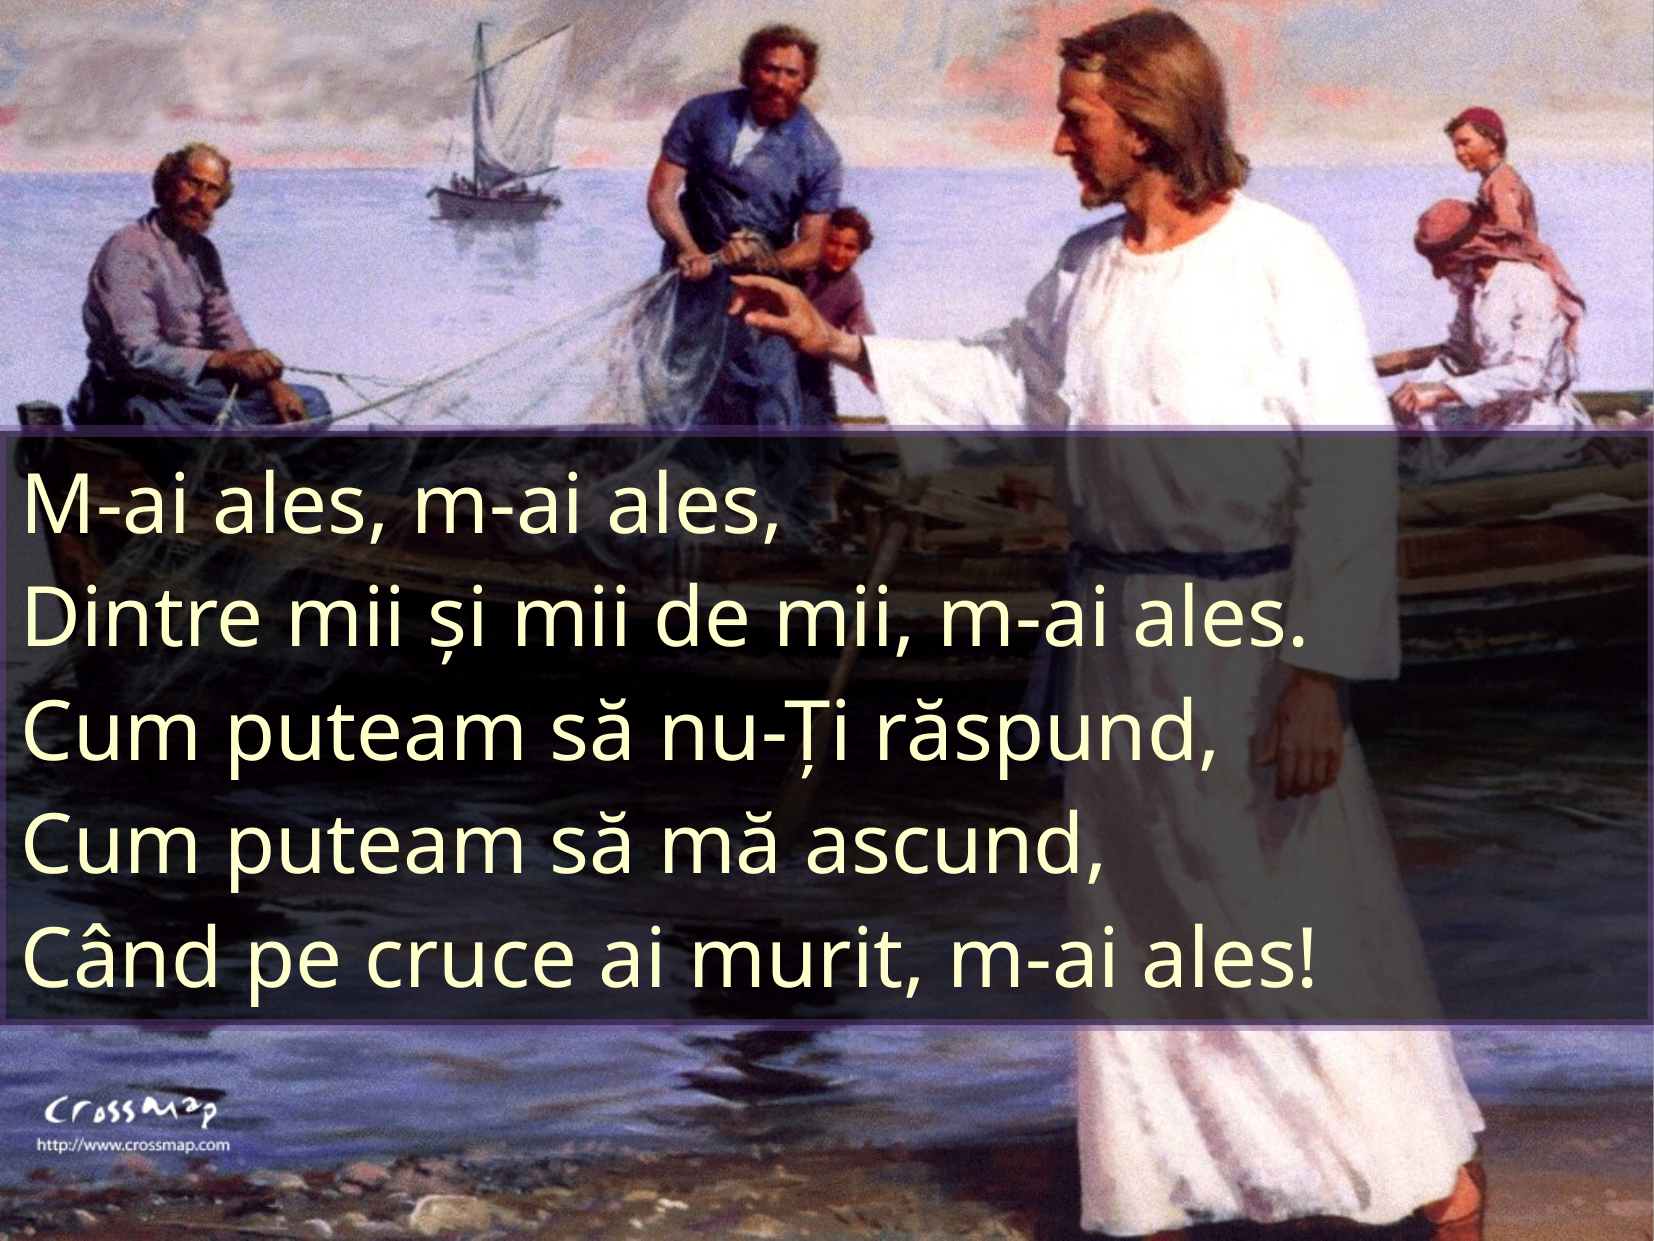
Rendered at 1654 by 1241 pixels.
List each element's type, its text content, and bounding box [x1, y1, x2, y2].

picture [260, 975, 281, 982]
picture [6, 975, 1647, 1019]
picture [0, 1031, 1654, 1241]
picture [781, 975, 801, 982]
picture [453, 975, 473, 982]
picture [1063, 975, 1084, 982]
picture [609, 975, 630, 982]
text_box M-ai ales, m-ai ales, Dintre mii şi mii de mii, m-ai ales. Cum puteam să nu-Ţi răspund, Cum puteam să mă ascund, Când pe cruce ai murit, m-ai ales! [0, 481, 1654, 975]
picture [84, 975, 105, 982]
picture [1152, 975, 1173, 982]
picture [185, 975, 206, 982]
picture [6, 437, 1647, 481]
picture [0, 0, 1654, 424]
